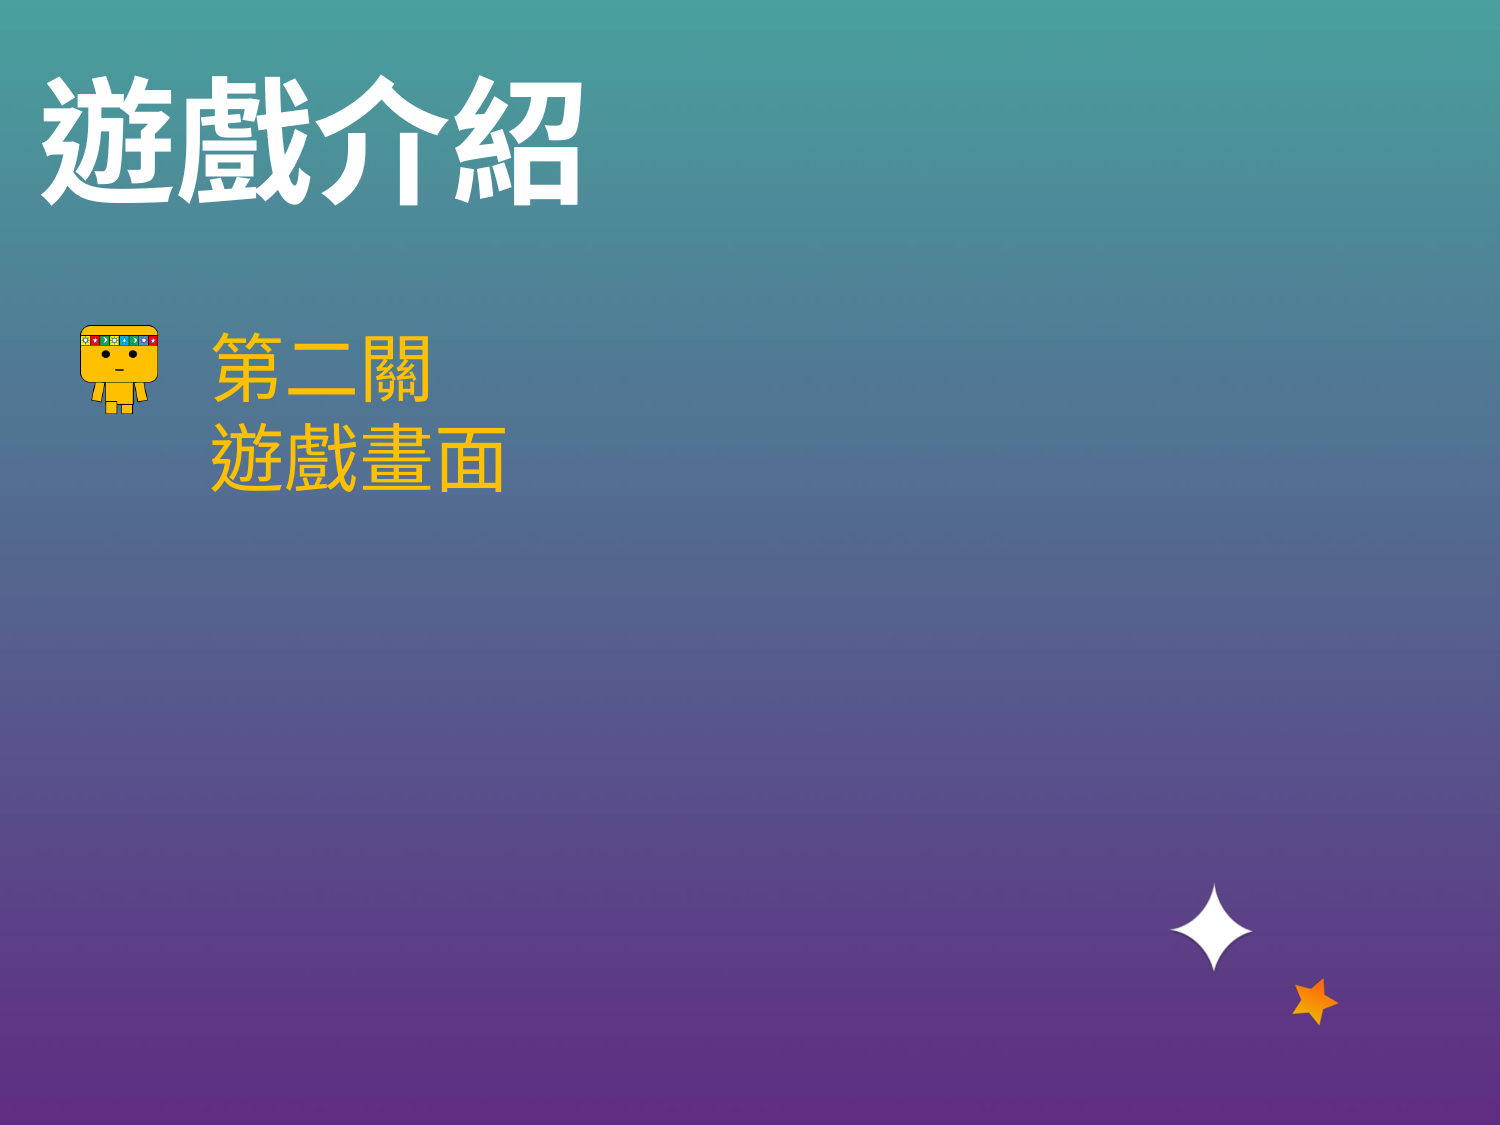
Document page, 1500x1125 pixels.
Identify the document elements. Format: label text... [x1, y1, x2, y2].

title 遊戲介紹 [0, 45, 663, 233]
picture [0, 0, 1500, 1125]
text_box 第二關 遊戲畫面 [194, 313, 597, 511]
